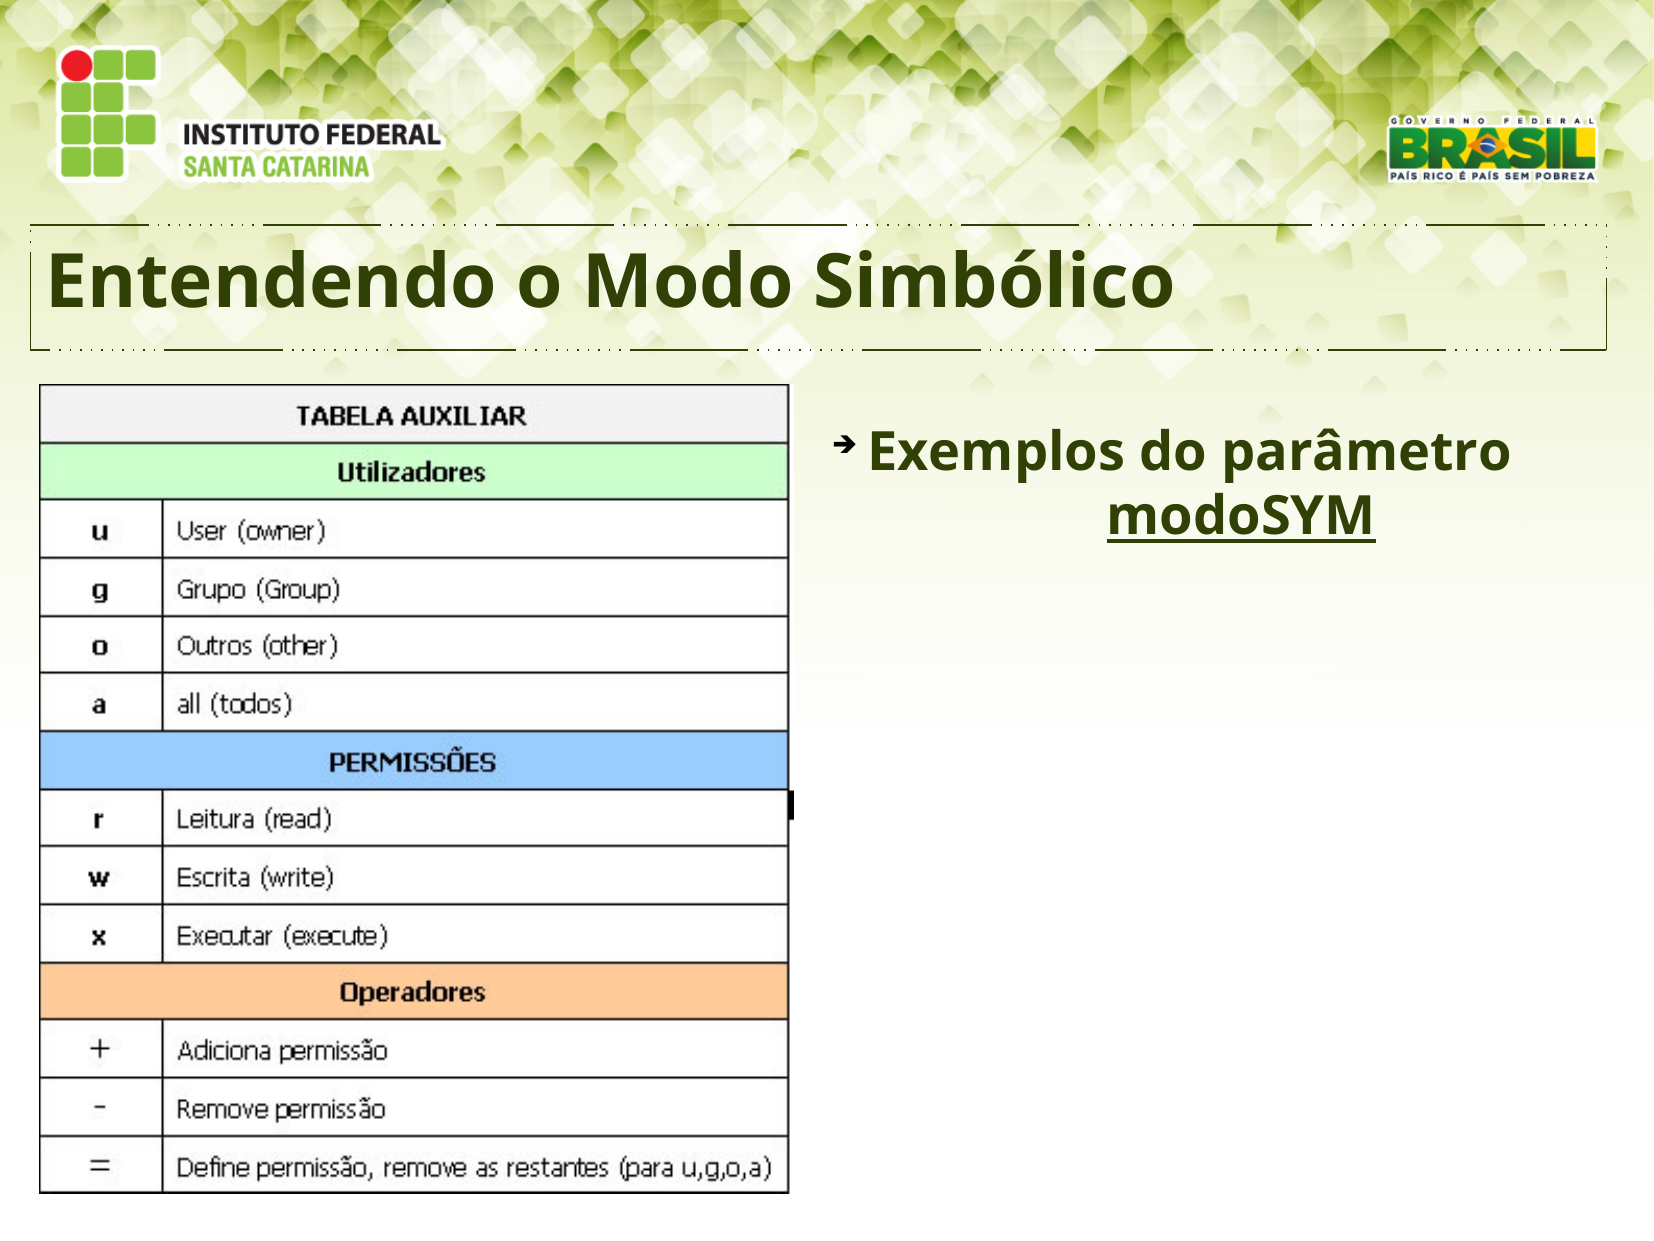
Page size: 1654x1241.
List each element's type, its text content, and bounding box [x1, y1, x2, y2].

text_box Entendendo o Modo Simbólico [30, 225, 1607, 351]
picture [0, 0, 1654, 1241]
text_box Exemplos do parâmetro modoSYM [817, 408, 1631, 554]
